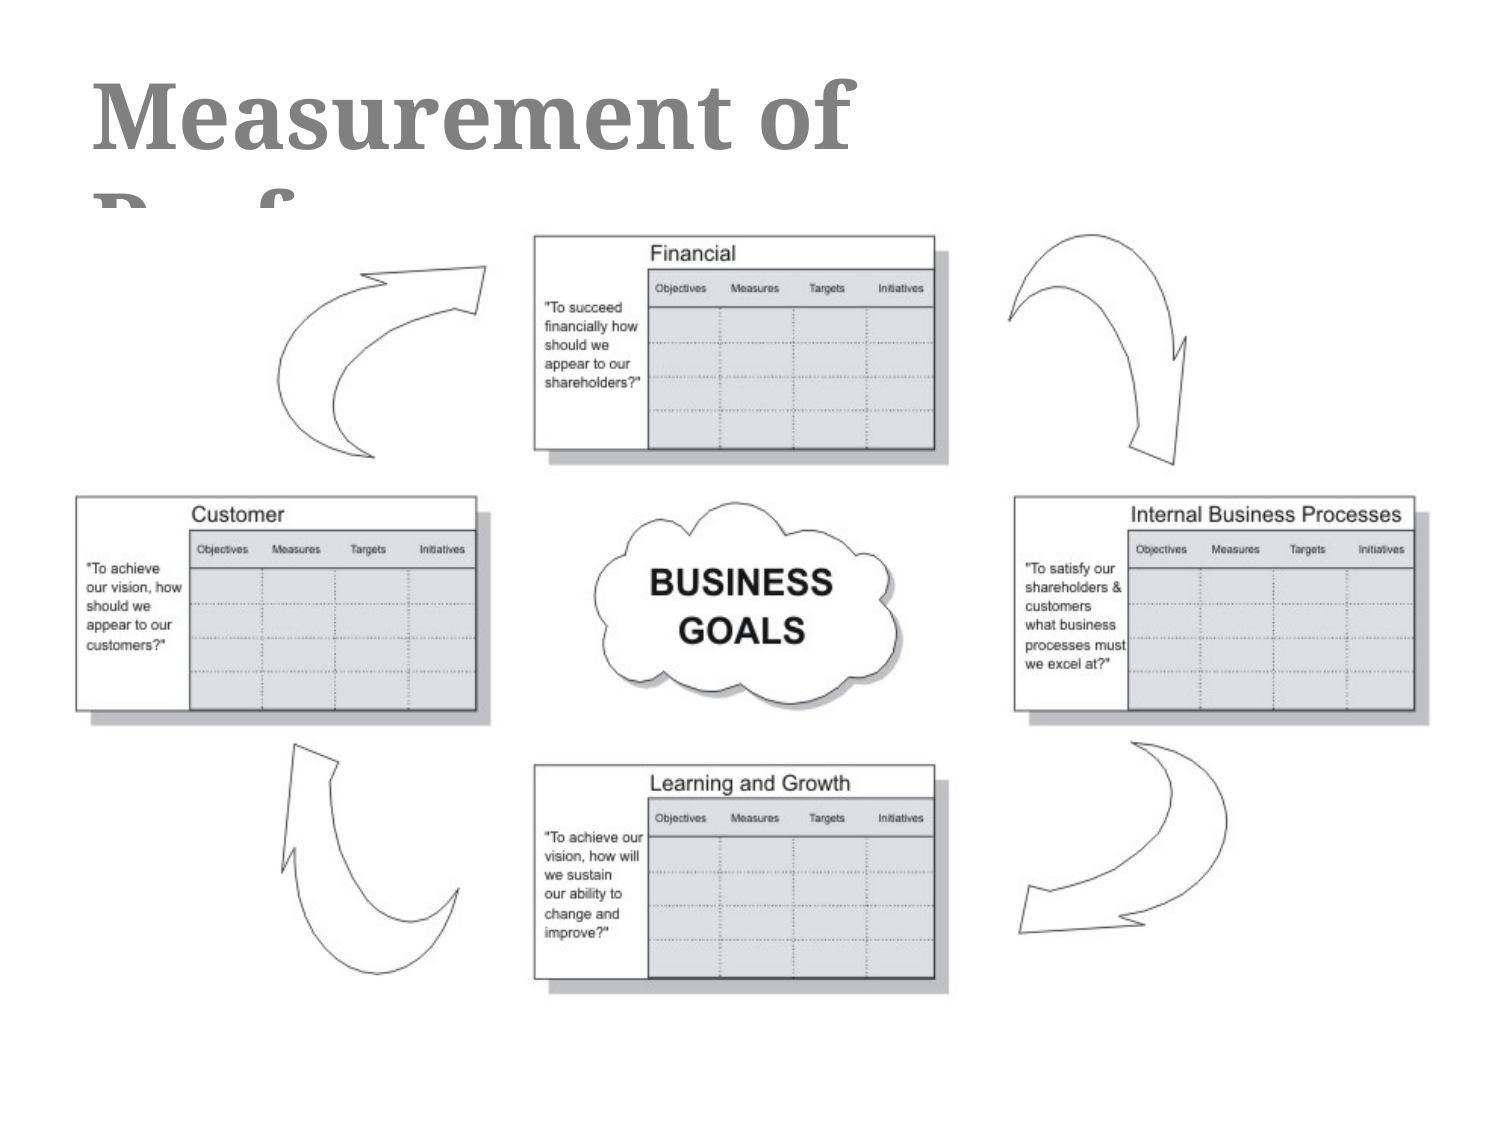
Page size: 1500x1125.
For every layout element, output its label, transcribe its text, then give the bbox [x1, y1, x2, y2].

title Measurement of Performance [76, 42, 1427, 204]
picture [53, 208, 1441, 1002]
